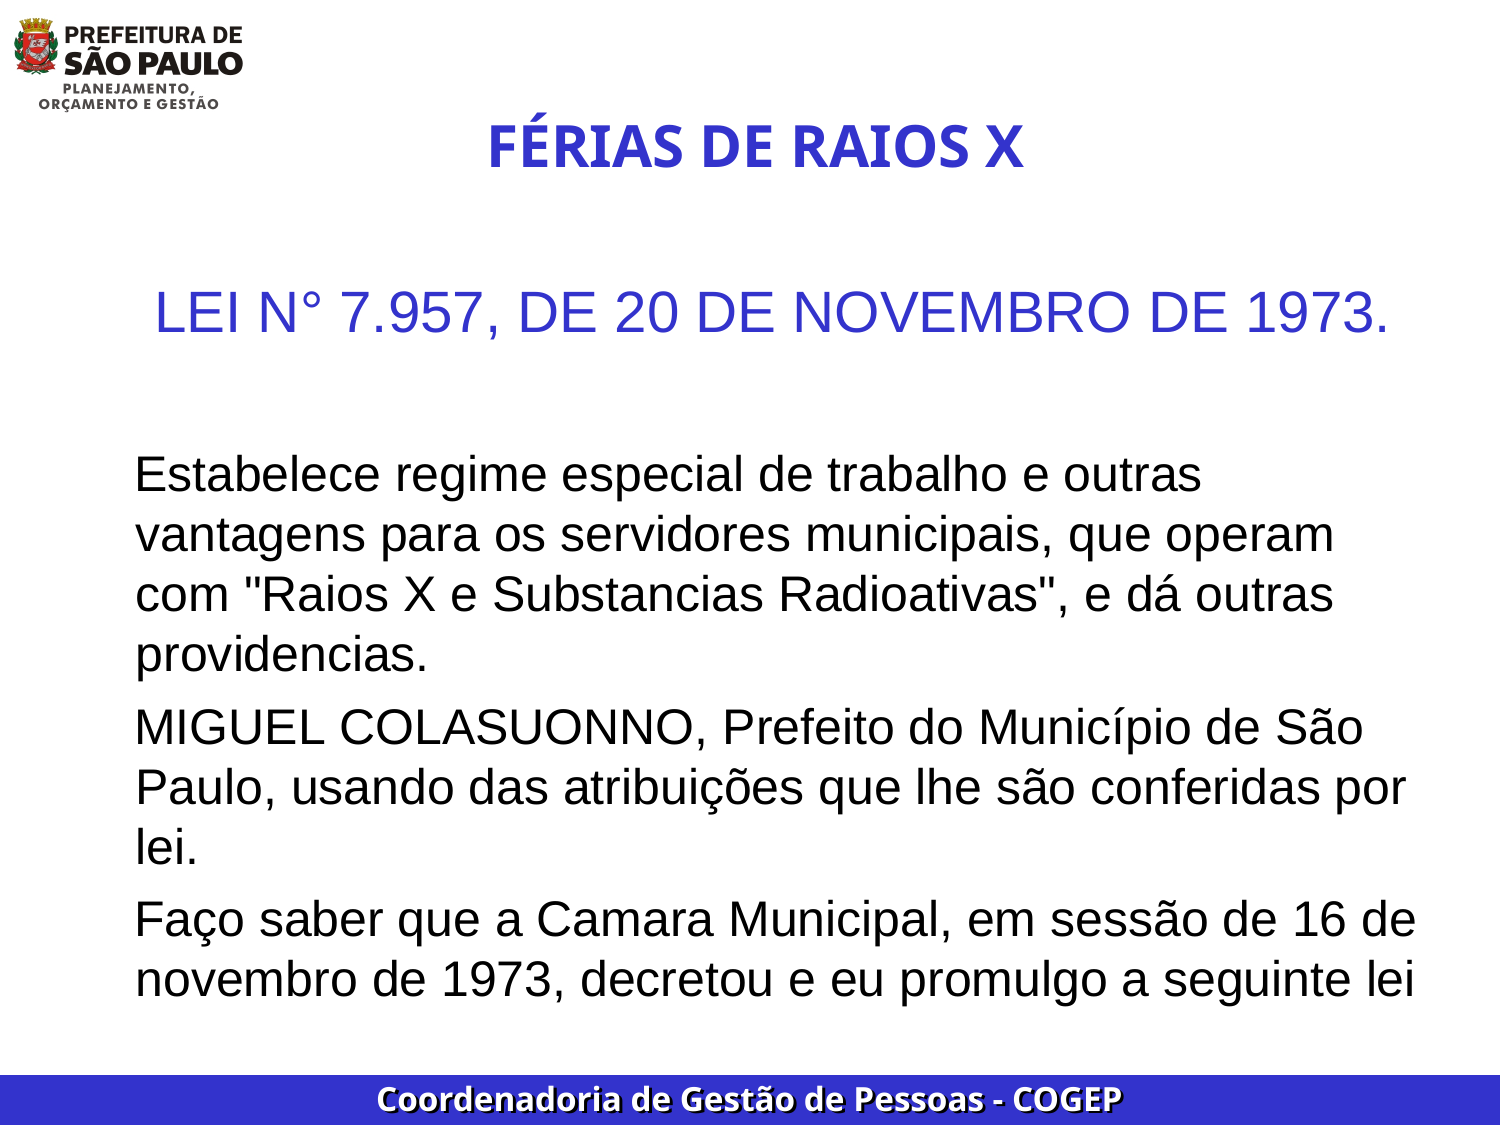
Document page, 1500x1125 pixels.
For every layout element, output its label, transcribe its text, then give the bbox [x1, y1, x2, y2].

subtitle LEI N° 7.957, DE 20 DE NOVEMBRO DE 1973. Estabelece regime especial de trabalho e outras vantagens para os servidores municipais, que operam com "Raios X e Substancias Radioativas", e dá outras providencias. MIGUEL COLASUONNO, Prefeito do Município de São Paulo, usando das atribuições que lhe são conferidas por lei. Faço saber que a Camara Municipal, em sessão de 16 de novembro de 1973, decretou e eu promulgo a seguinte lei [29, 267, 1459, 1012]
title FÉRIAS DE RAIOS X [100, 101, 1412, 237]
